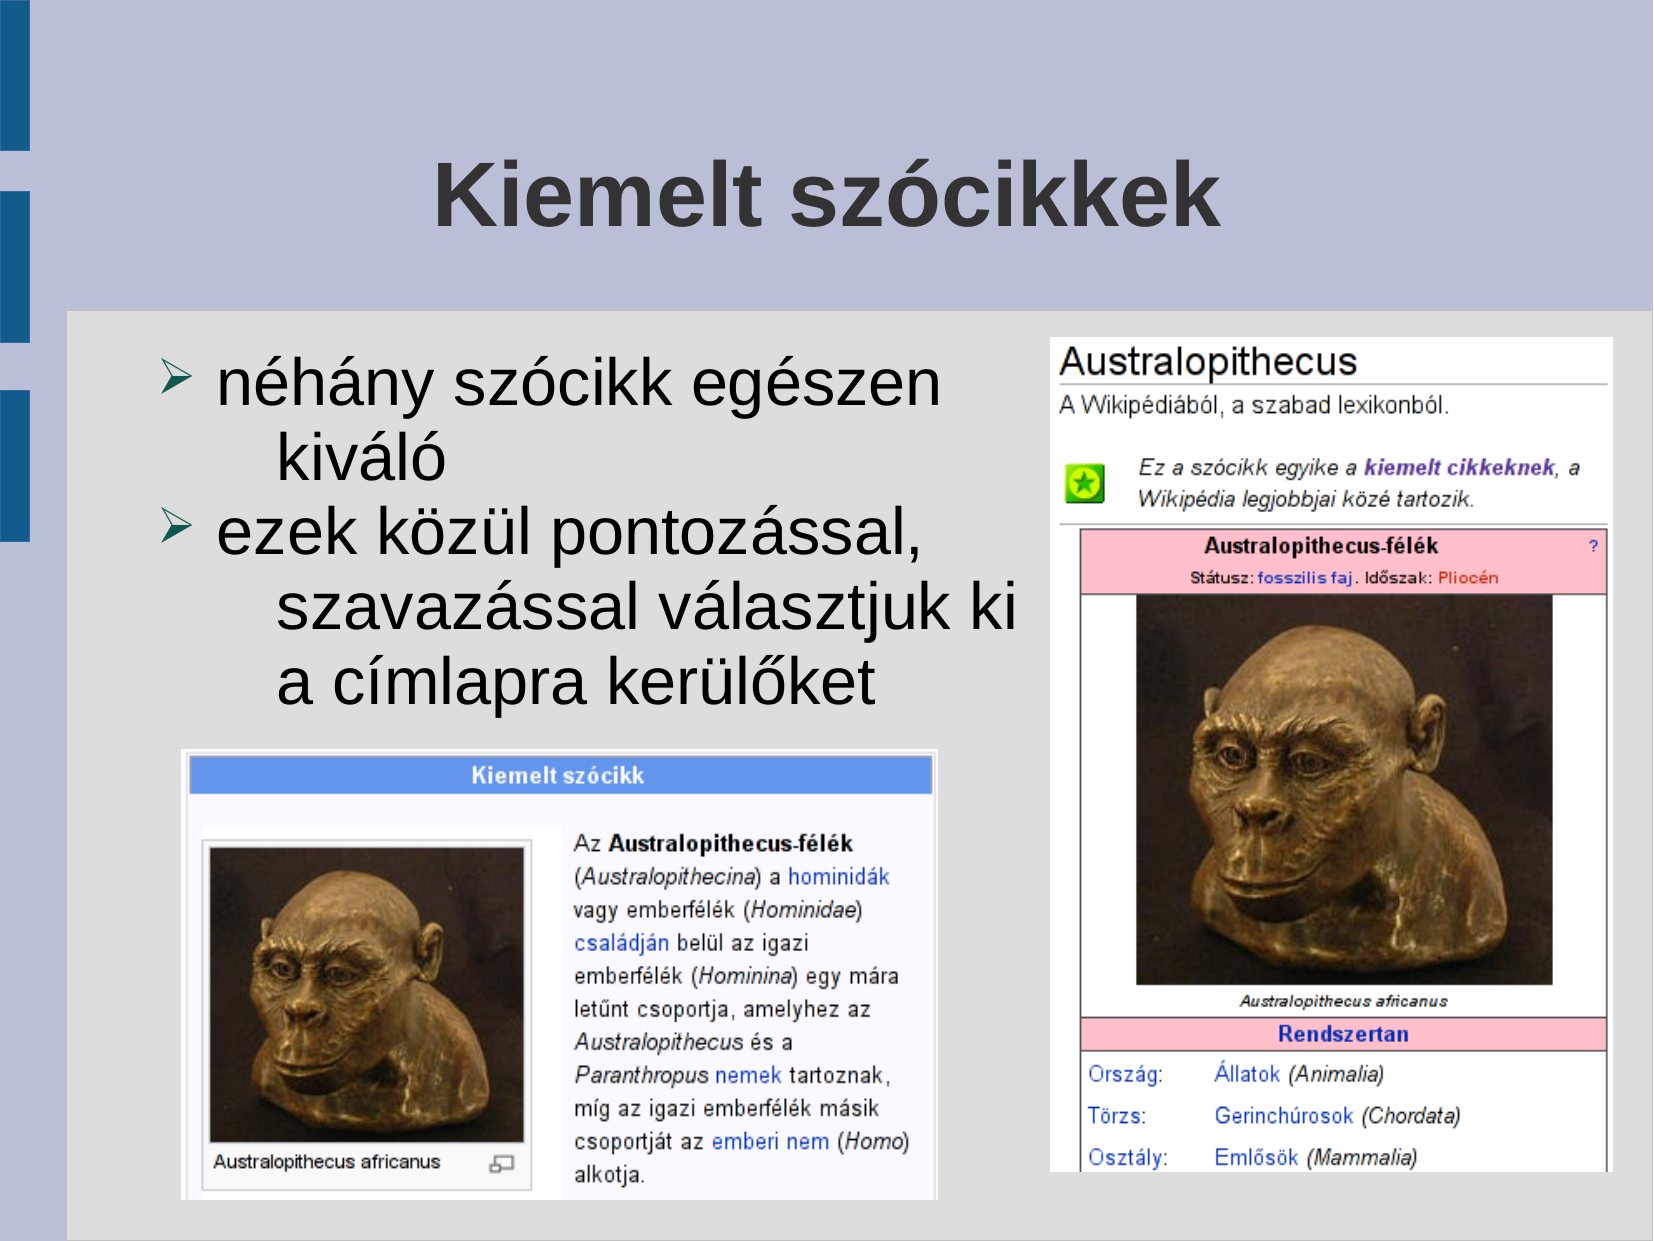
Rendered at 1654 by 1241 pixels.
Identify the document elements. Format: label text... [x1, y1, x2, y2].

list néhány szócikk egészen kiváló ezek közül pontozással, szavazással választjuk ki a címlapra kerülőket [121, 344, 1050, 1127]
title Kiemelt szócikkek [121, 91, 1534, 299]
picture [1050, 337, 1613, 1172]
picture [181, 749, 938, 1201]
